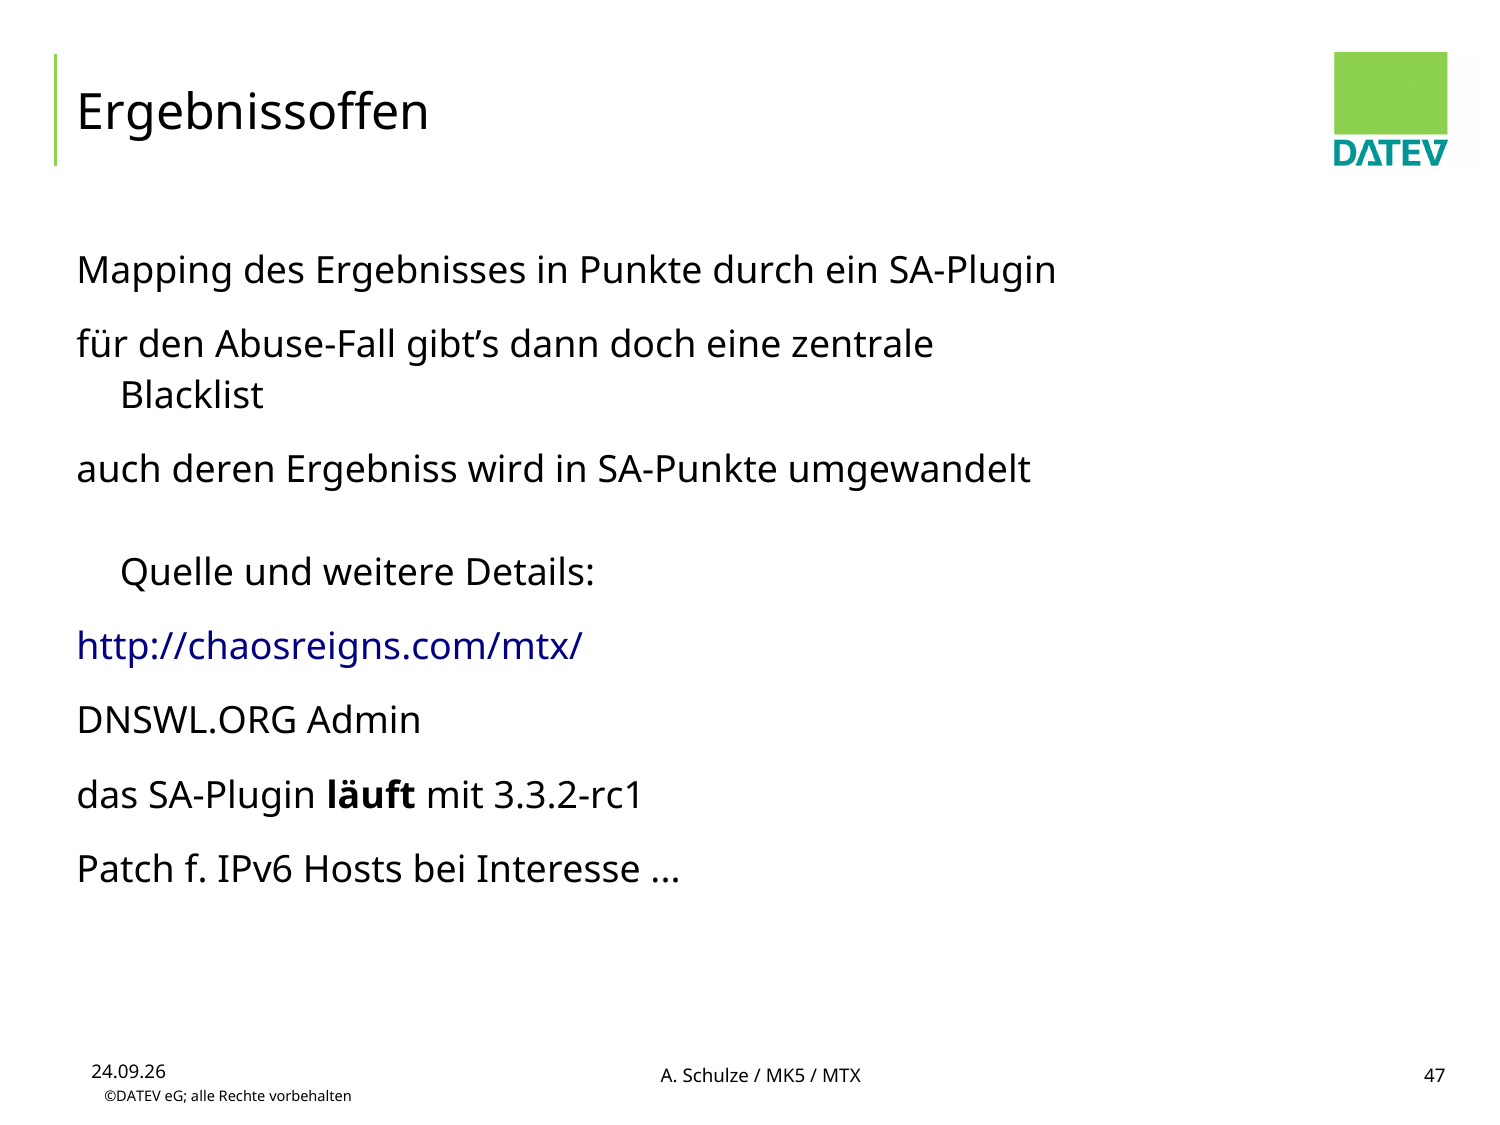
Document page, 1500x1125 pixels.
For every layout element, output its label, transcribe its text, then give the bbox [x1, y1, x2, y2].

list Mapping des Ergebnisses in Punkte durch ein SA-Plugin für den Abuse-Fall gibt’s dann doch eine zentrale Blacklist auch deren Ergebniss wird in SA-Punkte umgewandelt Quelle und weitere Details: http://chaosreigns.com/mtx/ DNSWL.ORG Admin das SA-Plugin läuft mit 3.3.2-rc1 Patch f. IPv6 Hosts bei Interesse ... [76, 243, 1447, 1026]
picture [1333, 52, 1478, 173]
title Ergebnissoffen [76, 46, 1235, 174]
